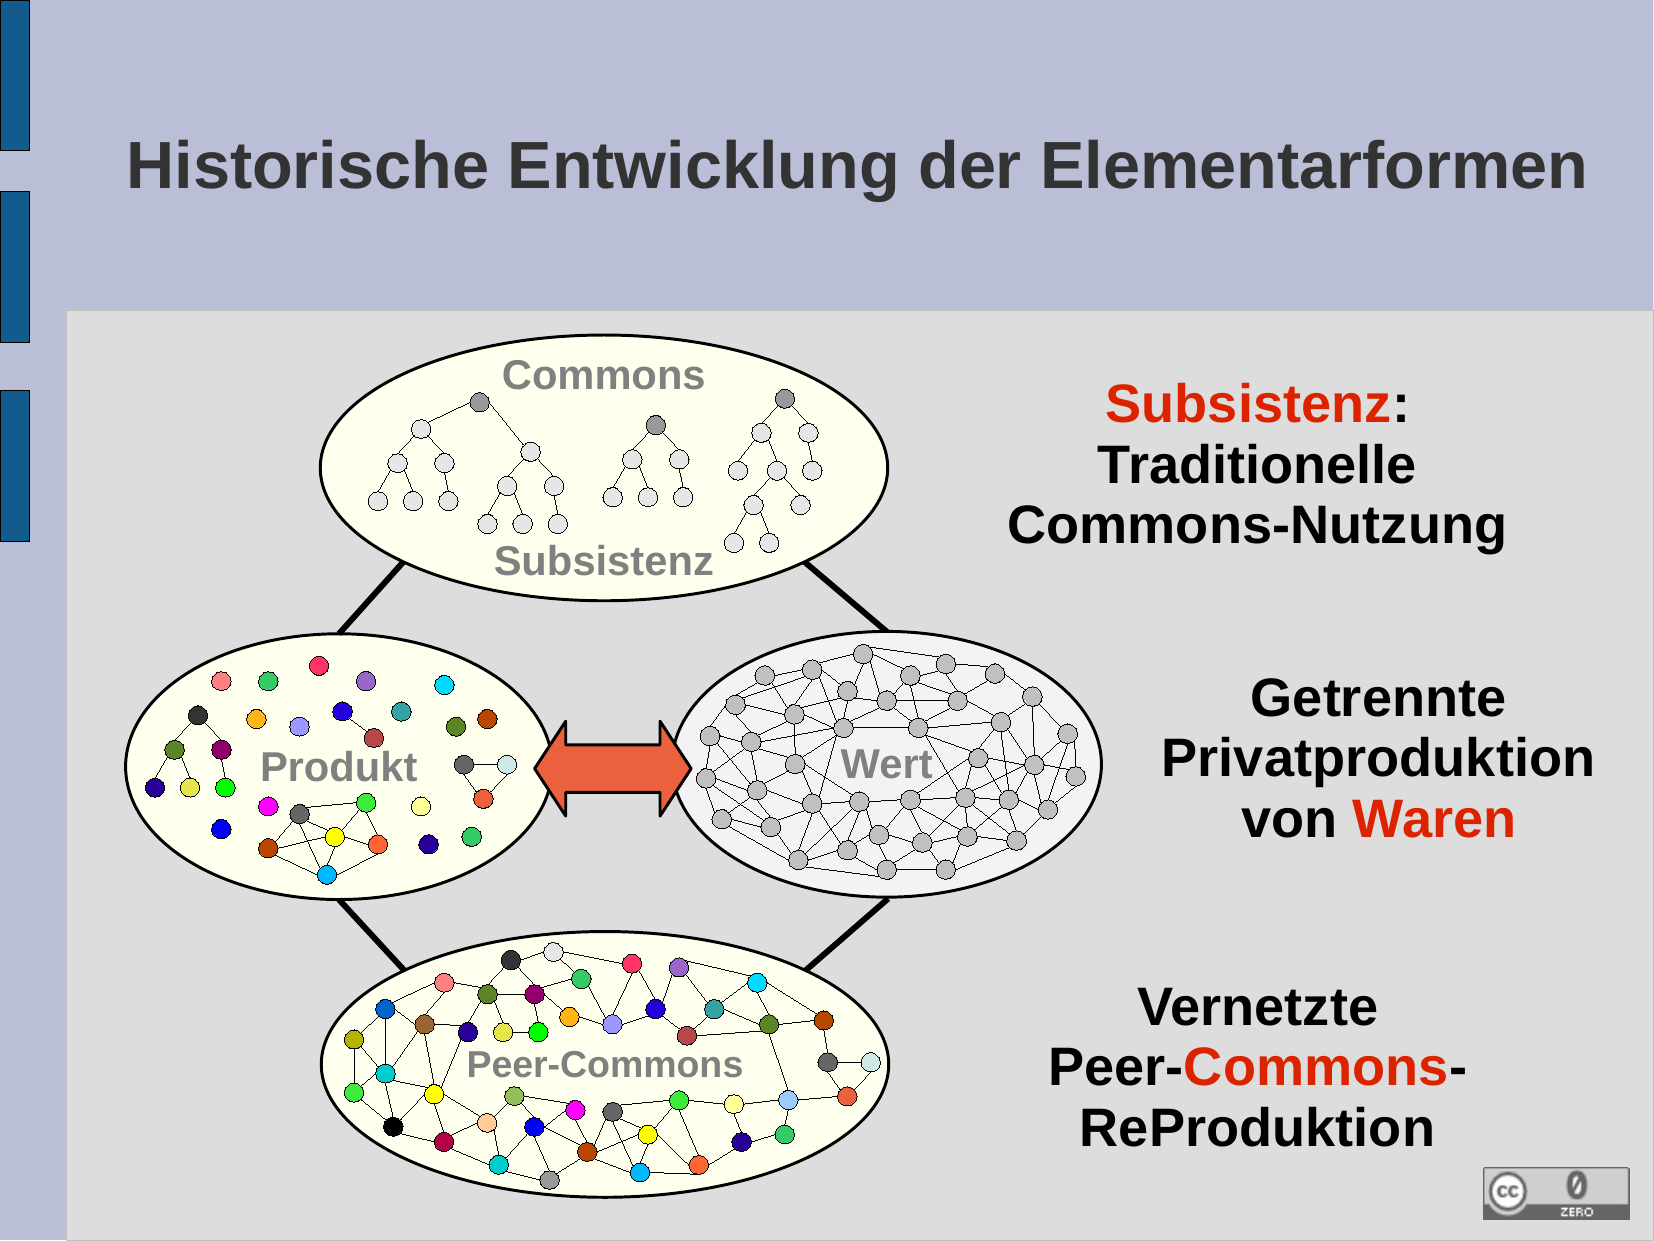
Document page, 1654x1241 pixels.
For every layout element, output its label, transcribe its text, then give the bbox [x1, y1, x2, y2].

text_box [477, 1113, 497, 1133]
text_box [528, 1022, 549, 1042]
text_box [211, 671, 232, 691]
text_box [387, 453, 408, 473]
text_box [814, 1010, 834, 1030]
text_box [700, 726, 721, 746]
text_box [802, 659, 822, 680]
text_box [669, 1090, 689, 1110]
text_box [724, 533, 744, 553]
text_box [677, 1026, 697, 1046]
title Historische Entwicklung der Elementarformen [121, 61, 1595, 269]
text_box [258, 671, 279, 691]
text_box [188, 705, 208, 725]
text_box [802, 461, 823, 481]
text_box [534, 721, 692, 817]
text_box [747, 780, 768, 800]
text_box [317, 865, 337, 885]
text_box [696, 768, 716, 789]
text_box Peer-Commons [321, 931, 889, 1198]
text_box [1024, 755, 1044, 775]
text_box [751, 423, 772, 443]
text_box [936, 859, 956, 880]
text_box [741, 732, 762, 752]
text_box [332, 701, 353, 721]
text_box Vernetzte Peer-Commons-ReProduktion [962, 968, 1554, 1165]
text_box [344, 1082, 364, 1103]
text_box [364, 728, 384, 748]
text_box [991, 712, 1011, 732]
text_box [543, 942, 564, 962]
text_box [411, 419, 431, 439]
text_box [368, 834, 388, 854]
text_box [876, 690, 897, 711]
text_box [790, 495, 811, 515]
text_box [434, 1132, 454, 1152]
text_box [289, 804, 310, 824]
text_box [375, 1064, 396, 1083]
text_box [837, 840, 858, 860]
text_box [622, 954, 642, 974]
text_box [403, 491, 423, 511]
text_box [955, 787, 976, 808]
text_box [957, 826, 978, 847]
text_box Getrennte Privatproduktion von Waren [1133, 659, 1625, 857]
text_box [145, 778, 165, 798]
text_box [1065, 766, 1086, 787]
text_box [602, 1102, 623, 1122]
text_box [725, 695, 746, 715]
text_box [344, 1029, 364, 1049]
text_box Subsistenz: Traditionelle Commons-Nutzung [962, 366, 1554, 563]
text_box [724, 1094, 744, 1114]
text_box [747, 973, 767, 993]
text_box [912, 832, 933, 853]
text_box [645, 999, 666, 1019]
text_box [434, 675, 455, 695]
text_box [571, 969, 592, 989]
text_box [669, 449, 690, 469]
text_box [497, 476, 517, 496]
text_box [760, 817, 781, 837]
text_box [424, 1084, 444, 1104]
text_box [548, 514, 568, 534]
text_box [877, 859, 897, 880]
text_box [1006, 830, 1027, 851]
text_box [853, 644, 873, 664]
text_box [477, 514, 498, 534]
picture [1483, 1167, 1630, 1220]
text_box [968, 748, 989, 768]
text_box [414, 1014, 435, 1034]
text_box [375, 999, 396, 1019]
text_box [461, 827, 482, 847]
text_box [497, 755, 517, 775]
text_box [785, 754, 805, 774]
text_box [559, 1007, 580, 1027]
text_box [411, 796, 431, 816]
text_box [524, 984, 545, 1004]
text_box [473, 789, 494, 809]
text_box [849, 791, 870, 812]
text_box Commons Subsistenz [320, 335, 888, 601]
text_box [602, 487, 623, 507]
text_box [356, 671, 376, 691]
text_box [446, 717, 466, 737]
text_box [908, 718, 929, 738]
text_box Wert [674, 631, 1102, 898]
text_box [211, 740, 232, 760]
text_box [767, 461, 787, 481]
text_box [869, 825, 889, 845]
text_box [638, 1125, 658, 1145]
text_box [743, 495, 764, 515]
text_box [999, 789, 1019, 810]
text_box [539, 1170, 560, 1190]
text_box [215, 778, 236, 798]
text_box [900, 790, 921, 810]
text_box [520, 442, 541, 462]
text_box [246, 709, 267, 729]
text_box [673, 487, 693, 507]
text_box [434, 453, 455, 473]
text_box [469, 392, 490, 412]
text_box [391, 701, 412, 722]
text_box [356, 793, 376, 813]
text_box [458, 1022, 478, 1042]
text_box [775, 389, 795, 409]
text_box [630, 1162, 650, 1182]
text_box [1022, 686, 1043, 707]
text_box [754, 665, 775, 686]
text_box [501, 950, 521, 970]
text_box [325, 827, 345, 847]
text_box [711, 809, 732, 829]
text_box Produkt [125, 633, 550, 900]
text_box [728, 461, 748, 481]
text_box [454, 755, 474, 775]
text_box [837, 1086, 858, 1106]
text_box [1038, 799, 1058, 820]
text_box [861, 1052, 881, 1072]
text_box [622, 449, 643, 469]
text_box [936, 654, 956, 674]
text_box [759, 533, 779, 553]
text_box [784, 704, 805, 725]
text_box [309, 656, 329, 676]
text_box [489, 1155, 509, 1175]
text_box [180, 777, 200, 798]
text_box [602, 1014, 623, 1034]
text_box [368, 491, 388, 511]
text_box [638, 487, 658, 507]
text_box [688, 1155, 709, 1175]
text_box [759, 1014, 779, 1034]
text_box [504, 1086, 525, 1106]
text_box [577, 1142, 598, 1162]
text_box [837, 681, 858, 701]
text_box [788, 850, 809, 870]
text_box [900, 665, 921, 686]
text_box [258, 796, 279, 816]
text_box [434, 973, 455, 993]
text_box [731, 1132, 752, 1152]
text_box [383, 1117, 404, 1137]
text_box [477, 984, 498, 1004]
text_box [1057, 723, 1078, 744]
text_box [947, 691, 968, 711]
text_box [258, 838, 279, 858]
text_box [211, 819, 232, 839]
text_box [418, 834, 439, 854]
text_box [775, 1124, 795, 1144]
text_box [704, 999, 725, 1019]
text_box [798, 423, 819, 443]
text_box [802, 793, 822, 814]
text_box [544, 476, 564, 496]
text_box [512, 514, 533, 534]
text_box [164, 740, 185, 760]
text_box [817, 1052, 838, 1072]
text_box [493, 1022, 513, 1042]
text_box [289, 717, 310, 737]
text_box [438, 491, 459, 511]
text_box [477, 709, 498, 729]
text_box [778, 1090, 799, 1110]
text_box [985, 663, 1005, 684]
text_box [833, 718, 854, 738]
text_box [669, 957, 689, 977]
text_box [646, 415, 666, 435]
text_box [524, 1117, 544, 1137]
text_box [565, 1100, 586, 1120]
